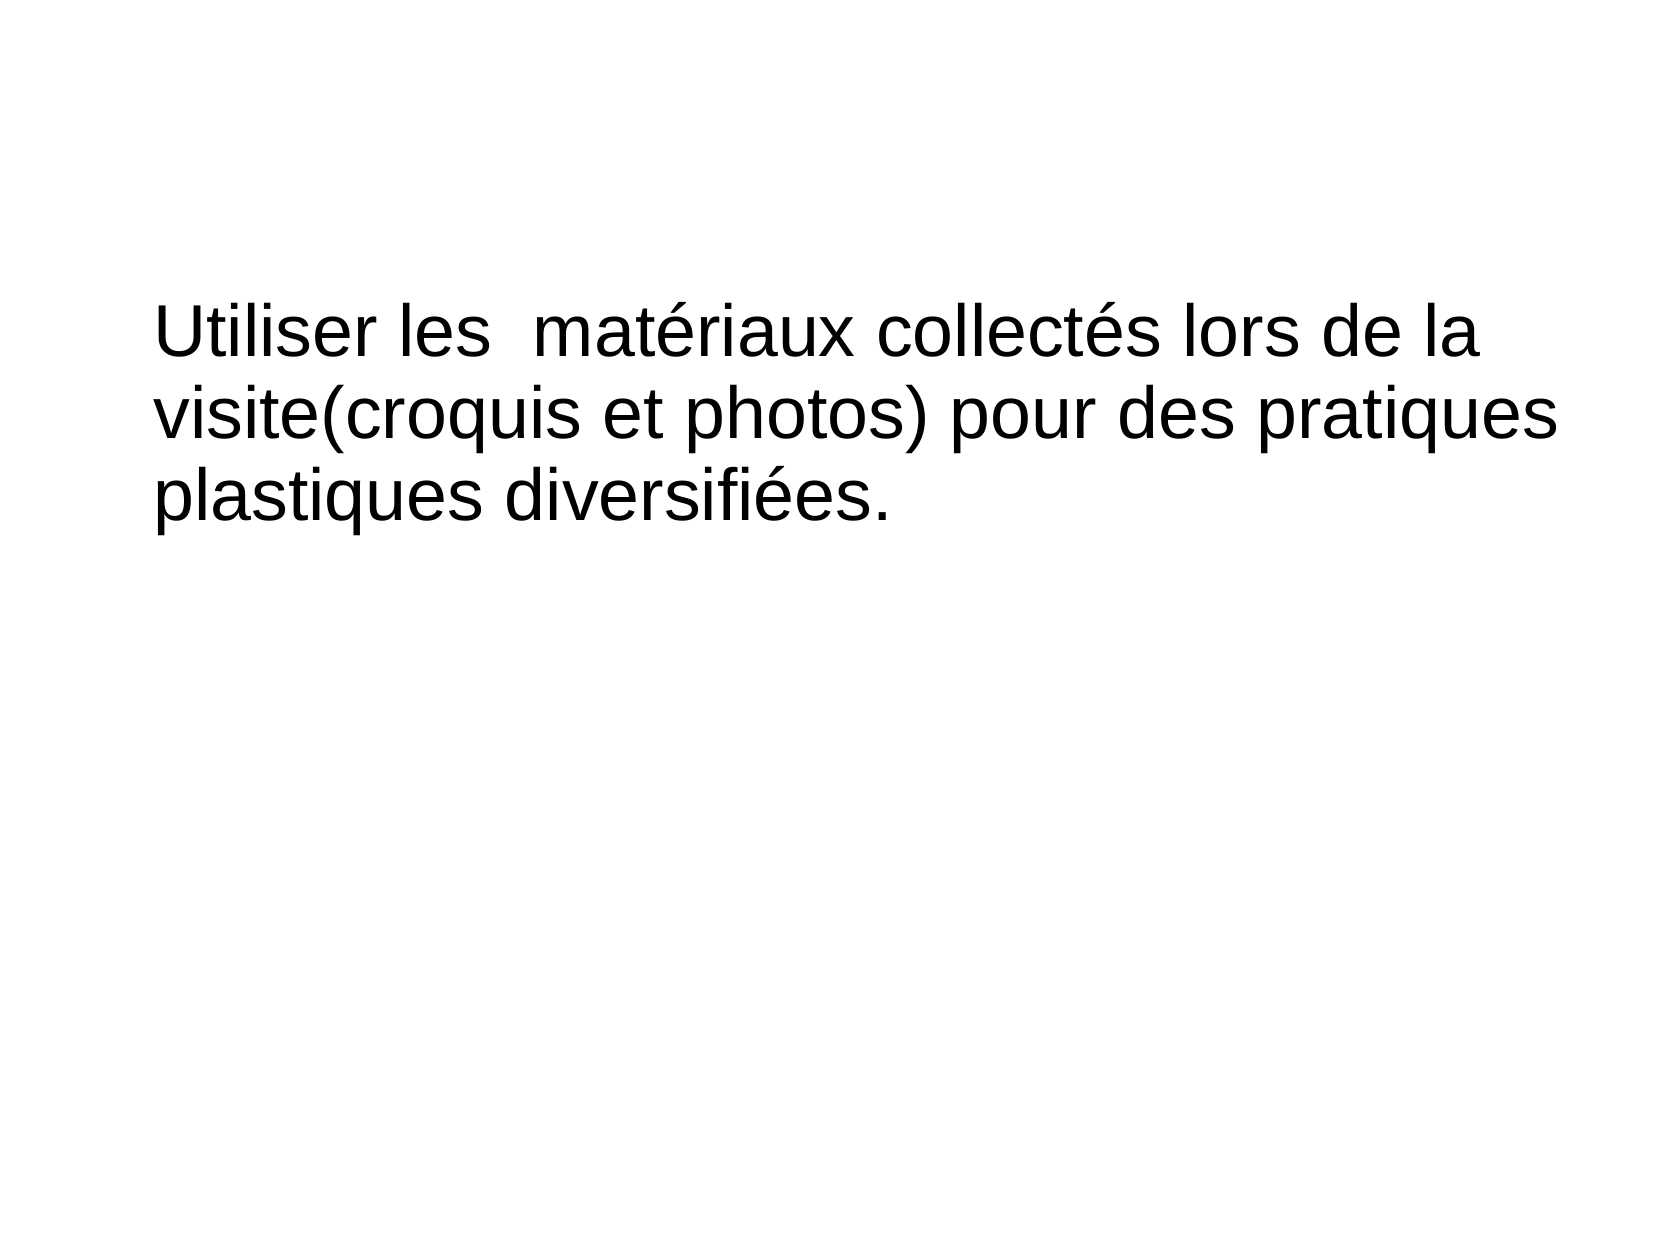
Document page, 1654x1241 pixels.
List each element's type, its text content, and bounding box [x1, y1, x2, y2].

list Utiliser les matériaux collectés lors de la visite(croquis et photos) pour des pratiques plastiques diversifiées. [82, 290, 1571, 1109]
